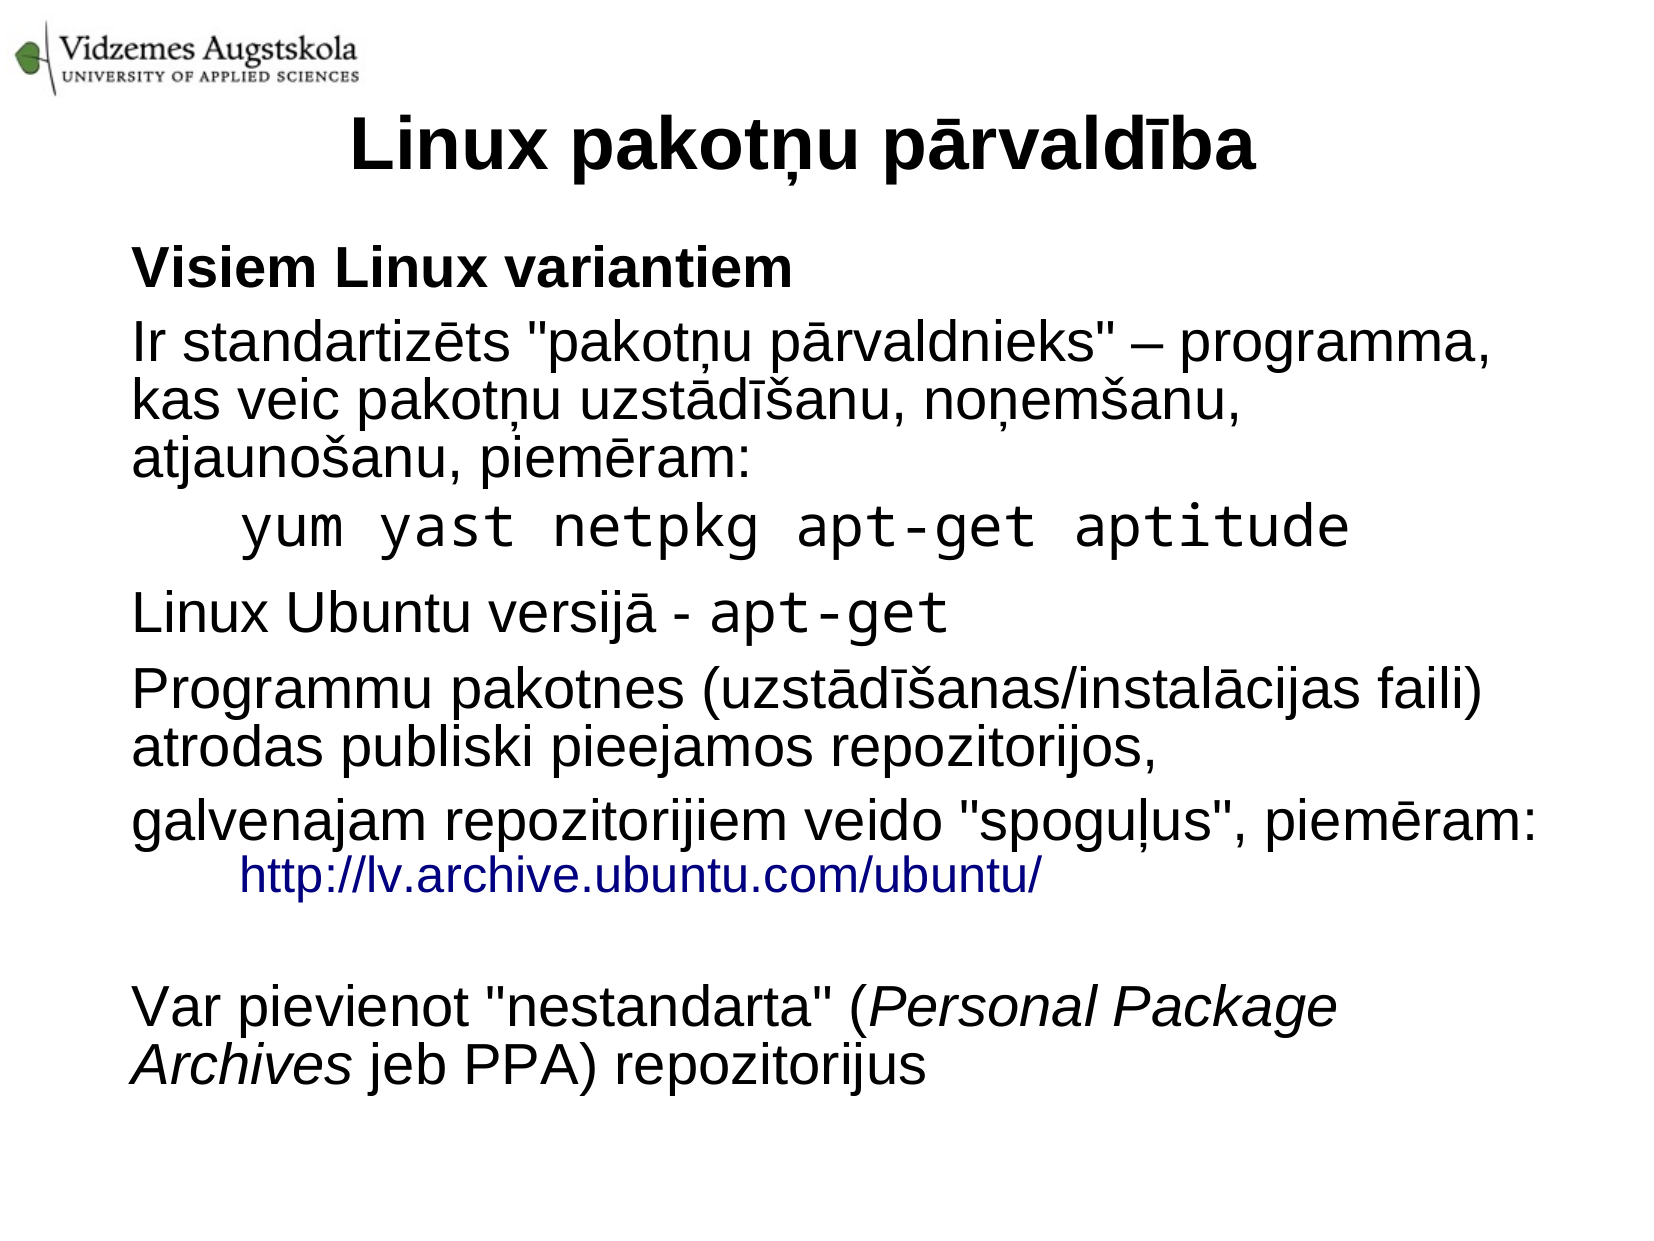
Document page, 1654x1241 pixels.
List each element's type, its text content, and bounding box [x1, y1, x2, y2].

title Linux pakotņu pārvaldība [94, 103, 1512, 188]
picture [5, 2, 368, 113]
list Visiem Linux variantiem Ir standartizēts "pakotņu pārvaldnieks" – programma, kas veic pakotņu uzstādīšanu, noņemšanu, atjaunošanu, piemēram: yum yast netpkg apt-get aptitude Linux Ubuntu versijā - apt-get Programmu pakotnes (uzstādīšanas/instalācijas faili) atrodas publiski pieejamos repozitorijos, galvenajam repozitorijiem veido "spoguļus", piemēram: http://lv.archive.ubuntu.com/ubuntu/ Var pievienot "nestandarta" (Personal Package Archives jeb PPA) repozitorijus [82, 236, 1569, 1107]
